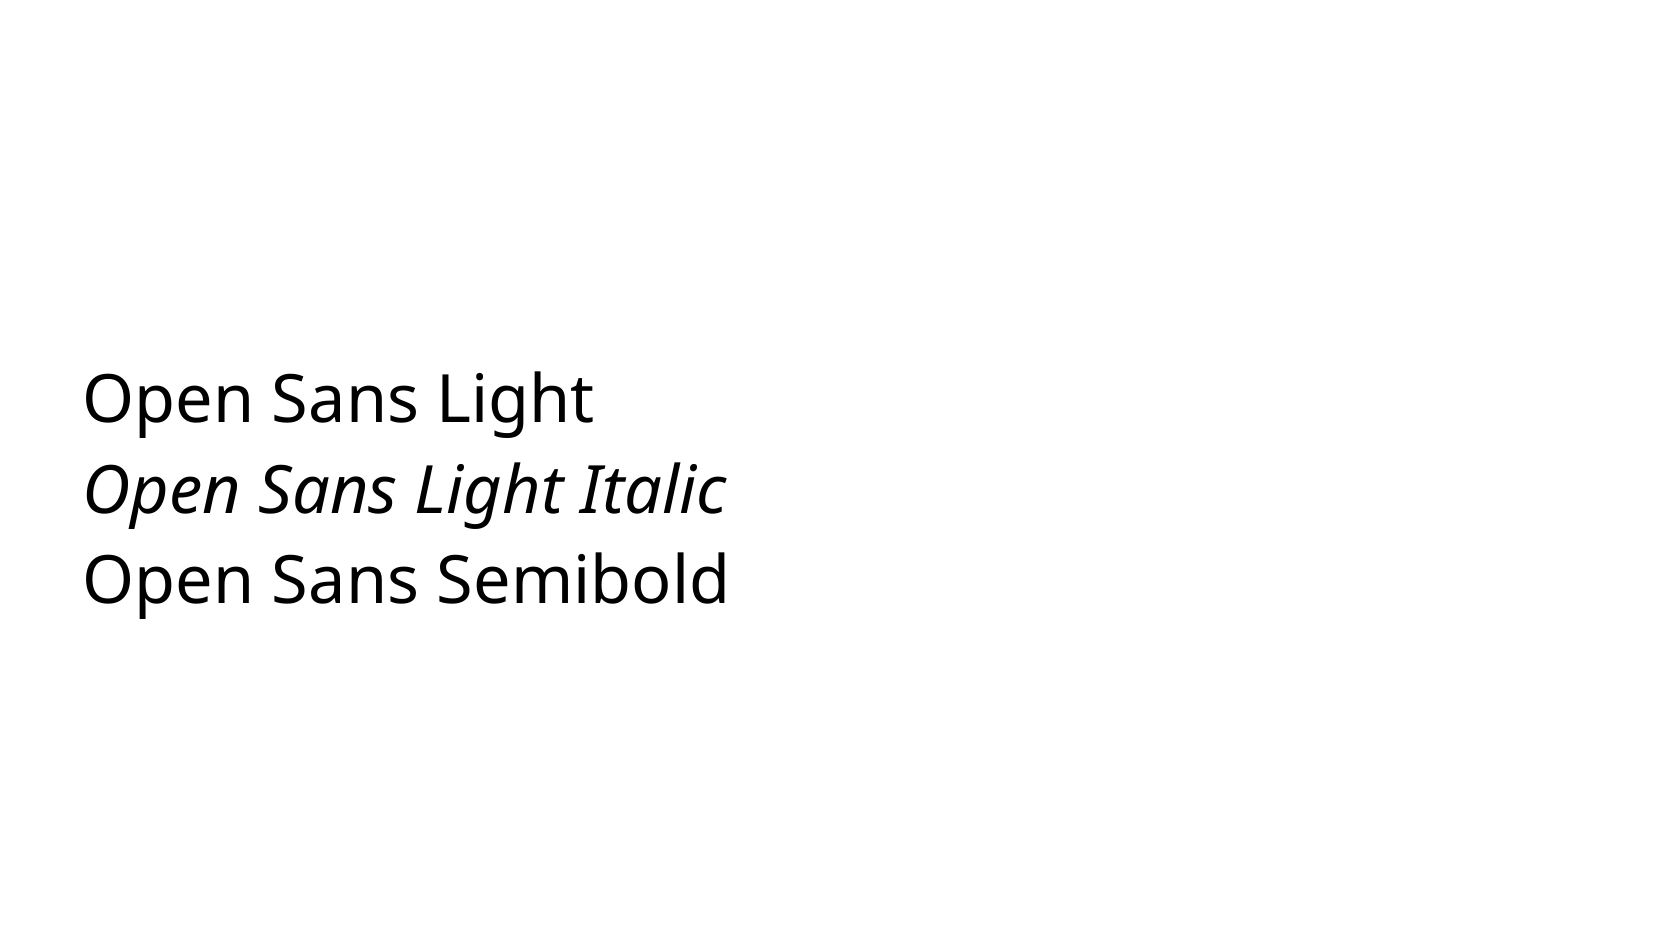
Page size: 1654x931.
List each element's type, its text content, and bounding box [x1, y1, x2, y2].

subtitle Open Sans Light Open Sans Light Italic Open Sans Semibold [82, 217, 1571, 758]
